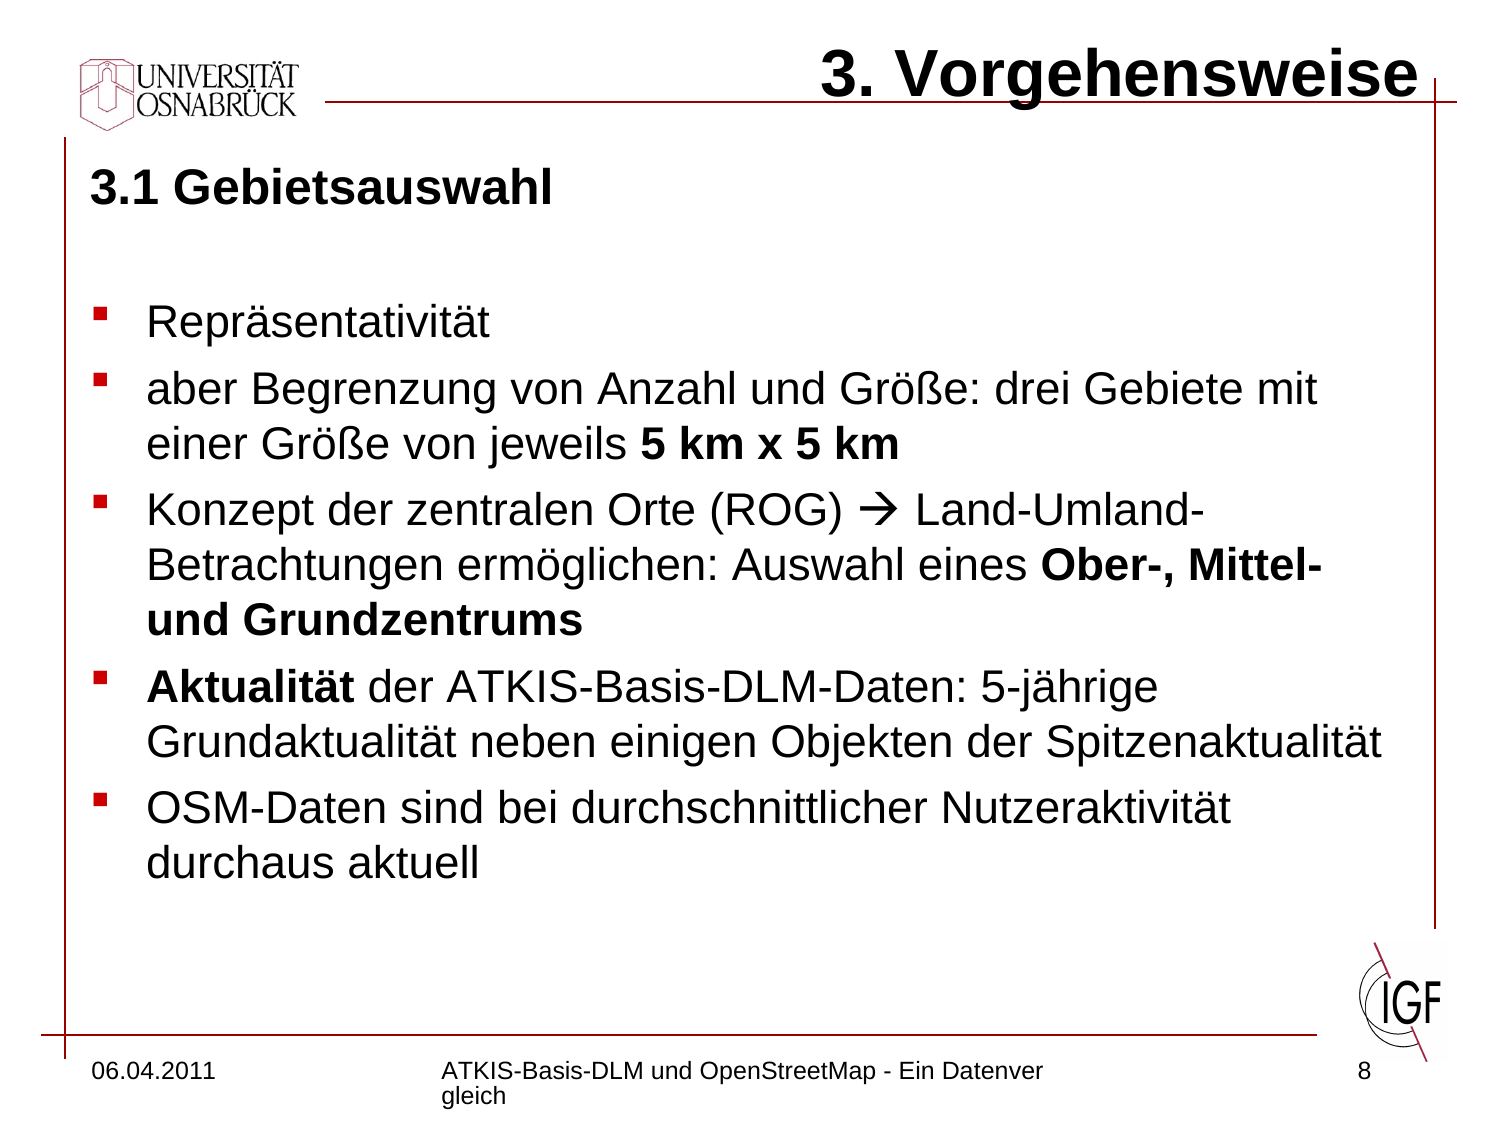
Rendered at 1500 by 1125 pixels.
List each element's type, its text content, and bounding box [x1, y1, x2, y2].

list 3.1 Gebietsauswahl Repräsentativität aber Begrenzung von Anzahl und Größe: drei Gebiete mit einer Größe von jeweils 5 km x 5 km Konzept der zentralen Orte (ROG)  Land-Umland-Betrachtungen ermöglichen: Auswahl eines Ober-, Mittel- und Grundzentrums Aktualität der ATKIS-Basis-DLM-Daten: 5-jährige Grundaktualität neben einigen Objekten der Spitzenaktualität OSM-Daten sind bei durchschnittlicher Nutzeraktivität durchaus aktuell [75, 146, 1426, 1019]
title 3. Vorgehensweise [460, 18, 1436, 121]
picture [79, 59, 299, 131]
picture [1359, 942, 1448, 1062]
